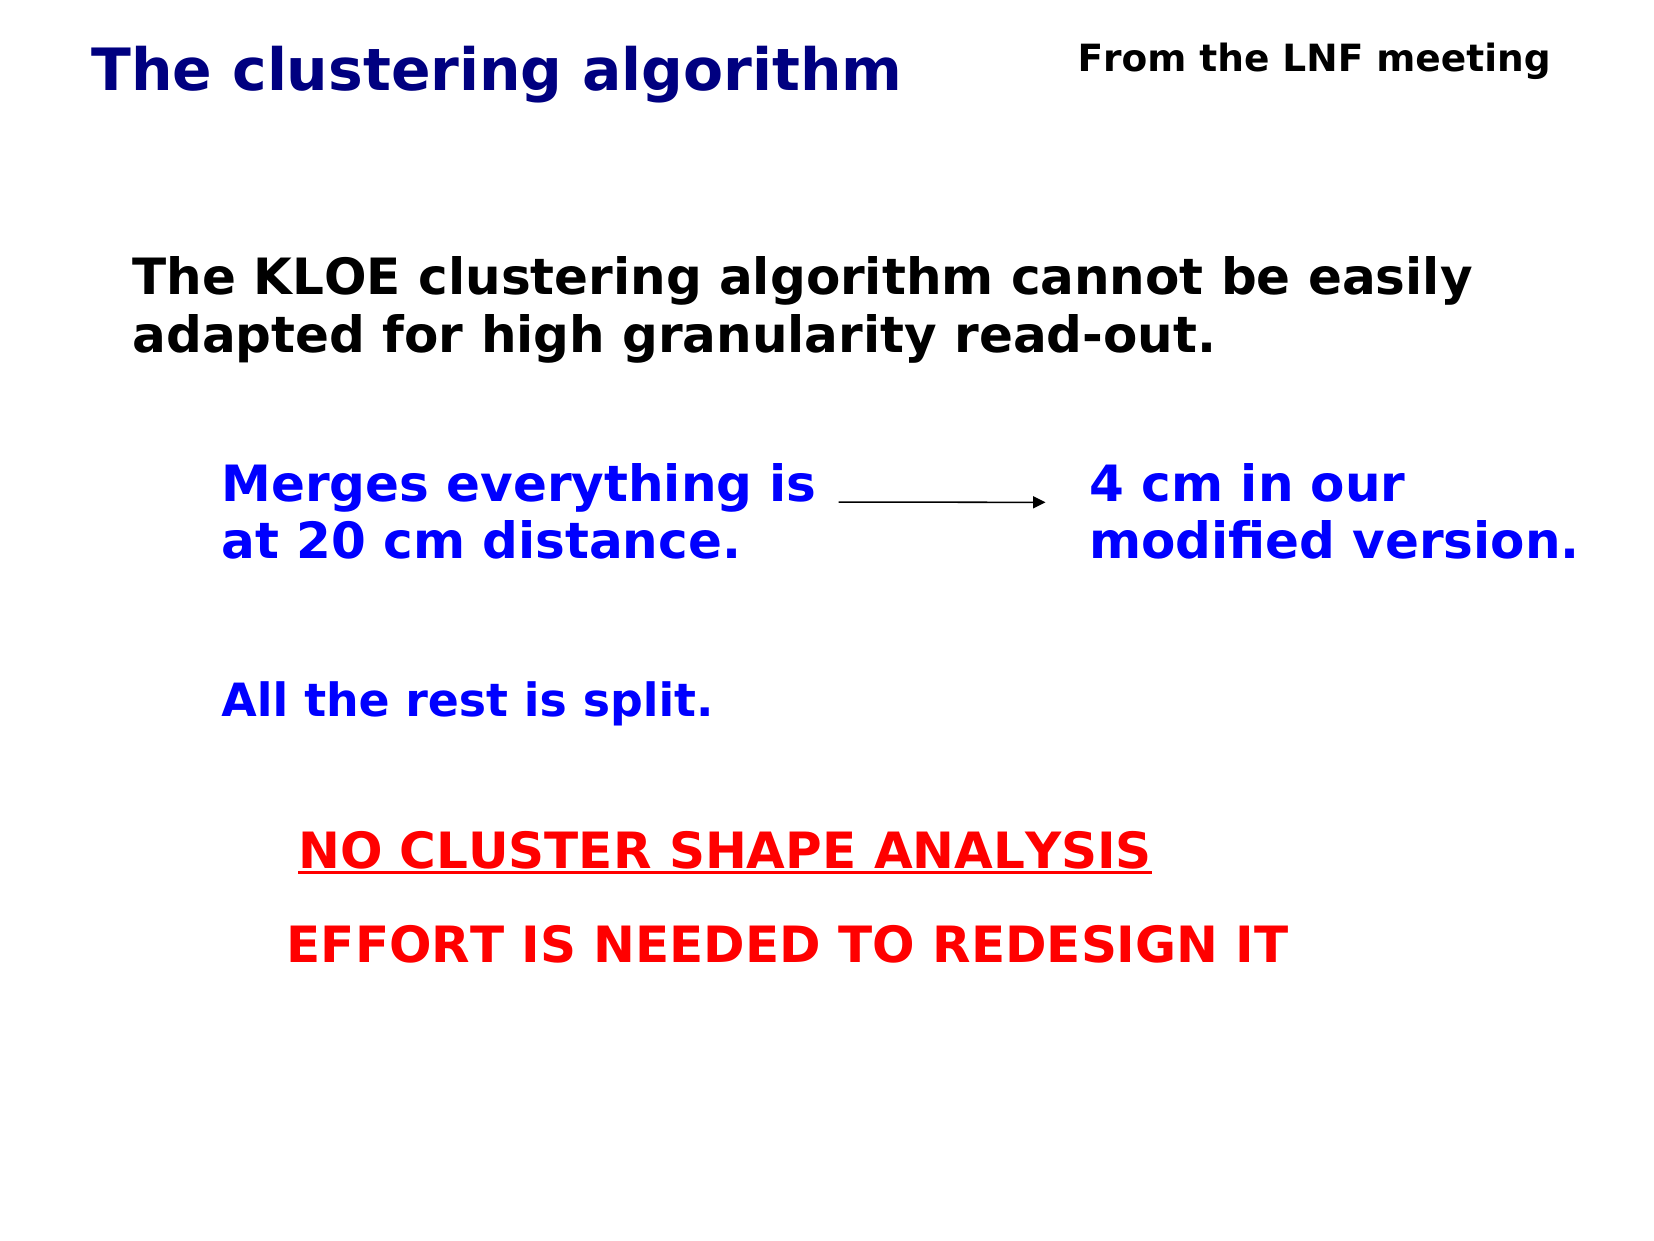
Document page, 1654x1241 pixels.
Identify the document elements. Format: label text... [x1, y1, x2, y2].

text_box The KLOE clustering algorithm cannot be easily adapted for high granularity read-out. [118, 242, 1595, 374]
text_box From the LNF meeting [1062, 29, 1595, 88]
text_box NO CLUSTER SHAPE ANALYSIS [283, 815, 1199, 889]
text_box All the rest is split. [206, 667, 857, 736]
text_box EFFORT IS NEEDED TO REDESIGN IT [271, 909, 1542, 983]
text_box The clustering algorithm [76, 29, 1595, 113]
text_box 4 cm in our modified version. [1074, 448, 1654, 581]
text_box Merges everything is at 20 cm distance. [206, 448, 857, 580]
